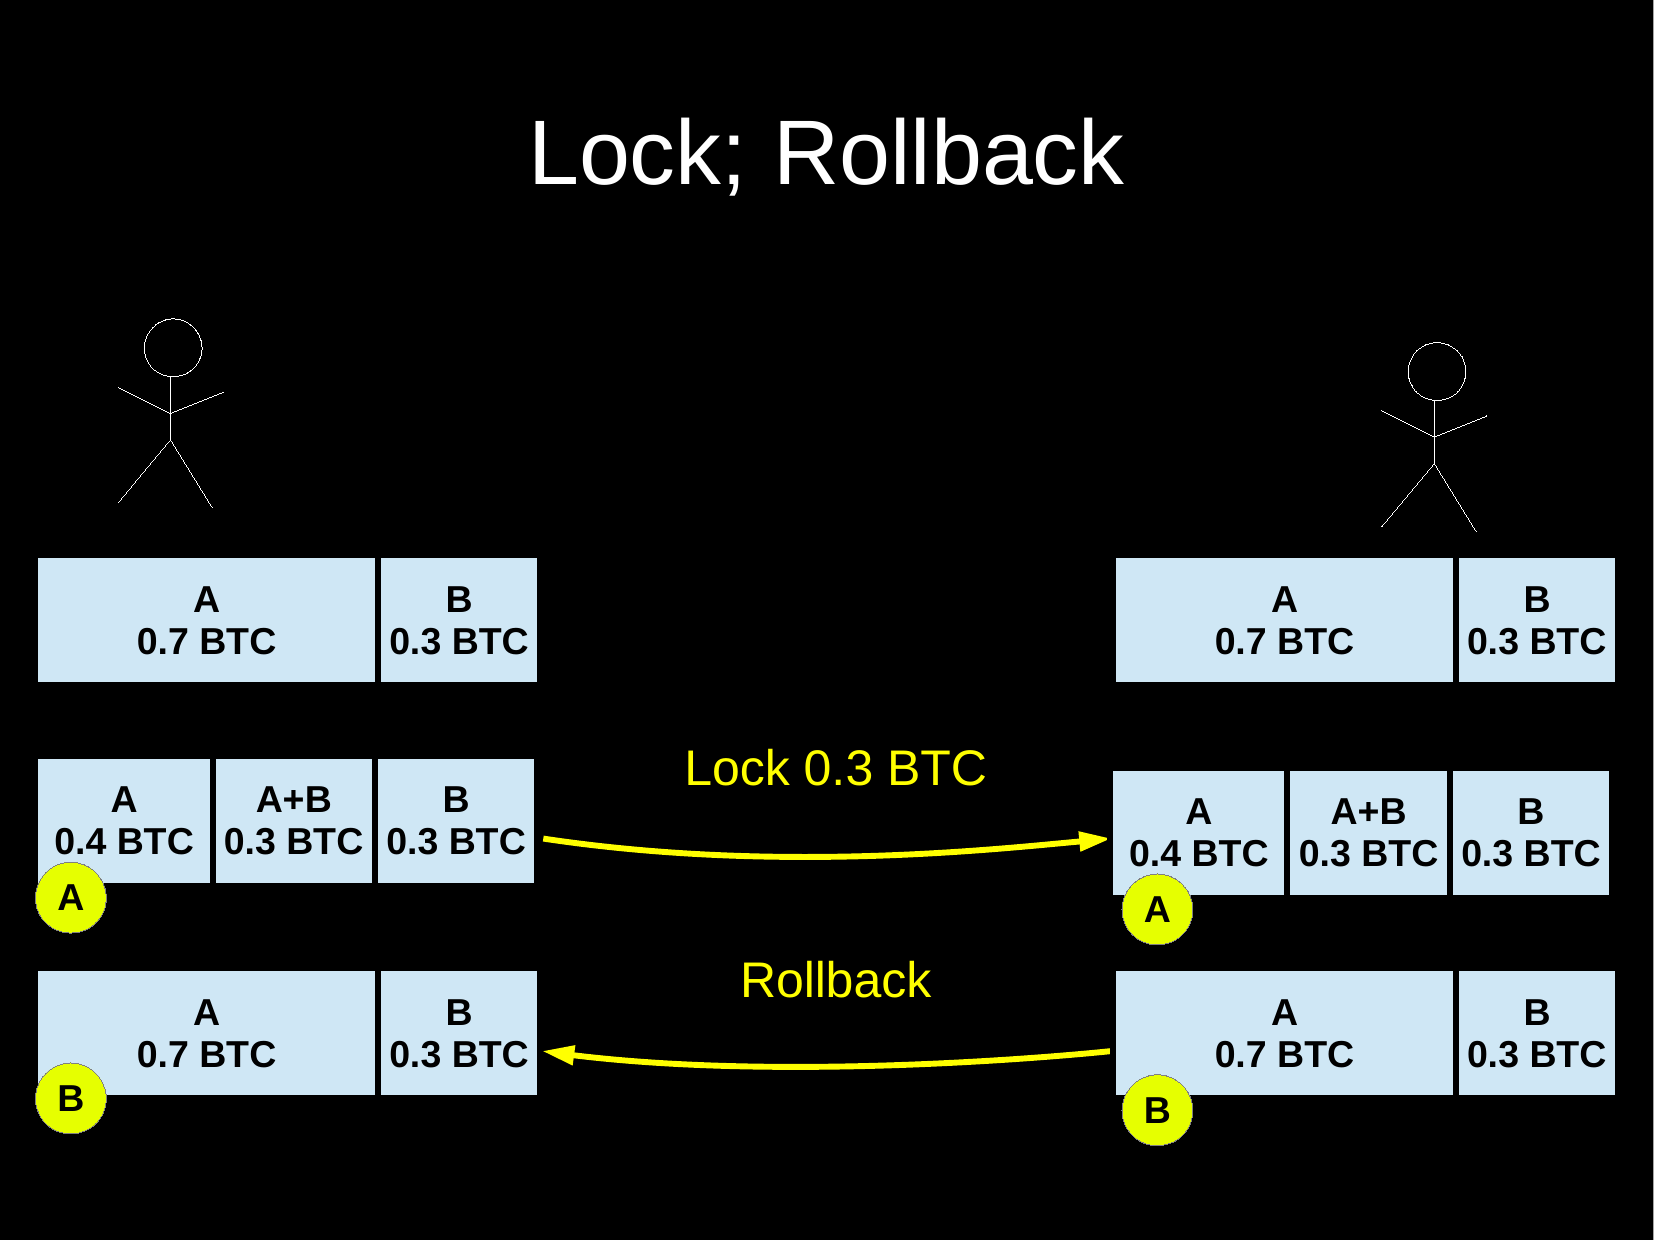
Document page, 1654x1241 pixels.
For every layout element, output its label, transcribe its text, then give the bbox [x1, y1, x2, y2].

text_box A 0.7 BTC [35, 968, 377, 1099]
text_box A [1121, 873, 1193, 945]
text_box B [35, 1062, 107, 1134]
title Lock; Rollback [82, 49, 1571, 257]
text_box A+B 0.3 BTC [1287, 767, 1450, 898]
text_box A 0.7 BTC [1113, 555, 1455, 686]
text_box A+B 0.3 BTC [212, 755, 376, 886]
text_box A 0.7 BTC [35, 555, 377, 686]
text_box B 0.3 BTC [1455, 555, 1619, 686]
text_box A 0.7 BTC [1113, 968, 1455, 1099]
text_box B 0.3 BTC [377, 555, 541, 686]
text_box B 0.3 BTC [1450, 767, 1613, 898]
text_box A 0.4 BTC [35, 755, 212, 886]
text_box B 0.3 BTC [377, 968, 541, 1099]
text_box Lock 0.3 BTC [640, 732, 1031, 803]
text_box B 0.3 BTC [376, 755, 538, 886]
text_box A [35, 862, 107, 934]
text_box Rollback [640, 944, 1031, 1016]
text_box B 0.3 BTC [1455, 968, 1619, 1099]
text_box B [1121, 1074, 1193, 1146]
text_box A 0.4 BTC [1110, 767, 1287, 898]
